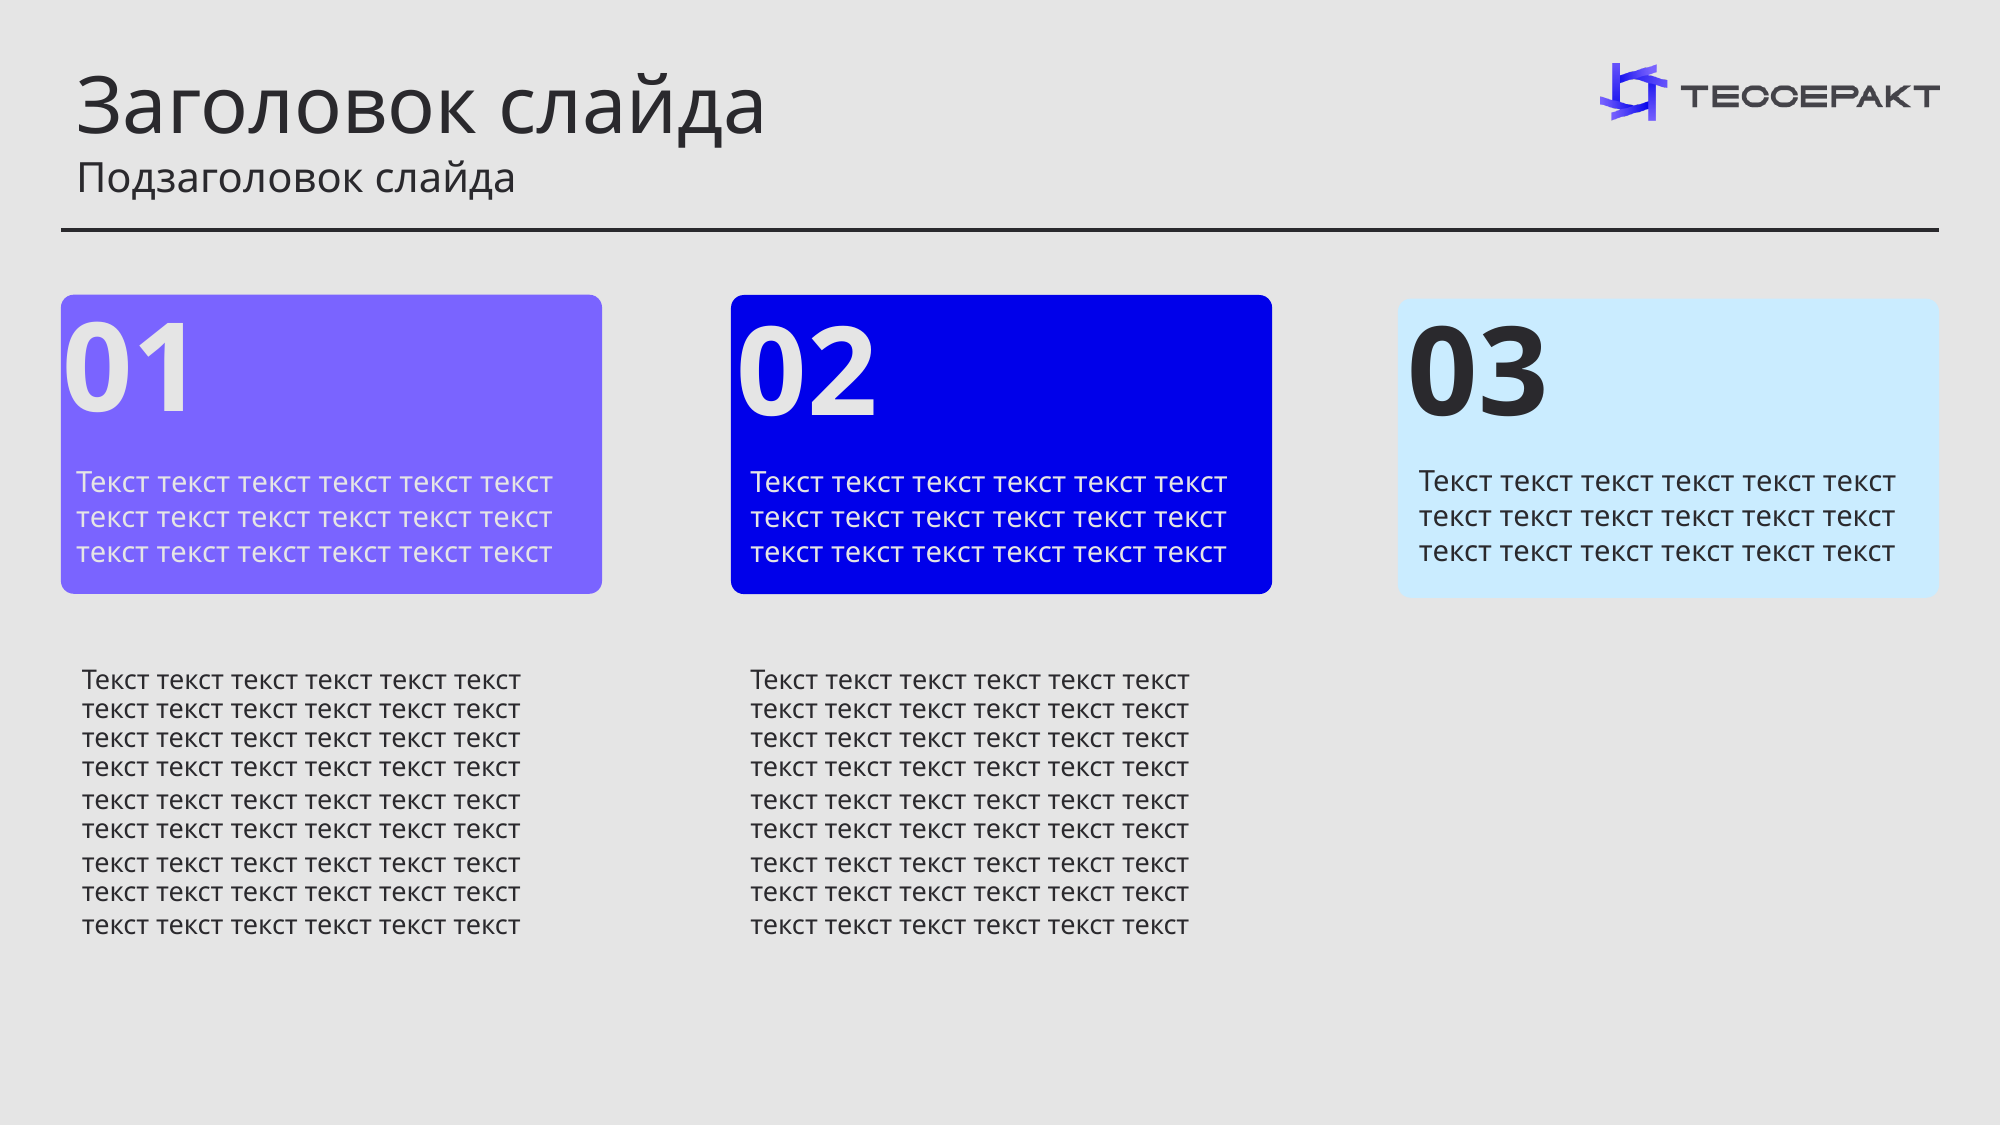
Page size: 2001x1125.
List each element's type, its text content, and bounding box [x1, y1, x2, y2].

list 01 [14, 280, 289, 445]
list Текст текст текст текст текст текст текст текст текст текст текст текст текст текст текст текст текст текст [1403, 455, 1945, 632]
list 03 [1392, 284, 1667, 449]
list Текст текст текст текст текст текст текст текст текст текст текст текст текст текст текст текст текст текст [735, 455, 1277, 632]
picture [1600, 63, 1940, 121]
list Текст текст текст текст текст текст текст текст текст текст текст текст текст текст текст текст текст текст текст текст текст текст текст текст текст текст текст текст текст текст текст текст текст текст текст текст текст текст текст текст текст текст текст текст текст текст текст текст текст текст текст текст текст текст [66, 658, 608, 966]
list Подзаголовок слайда [60, 152, 768, 237]
list Текст текст текст текст текст текст текст текст текст текст текст текст текст текст текст текст текст текст текст текст текст текст текст текст текст текст текст текст текст текст текст текст текст текст текст текст текст текст текст текст текст текст текст текст текст текст текст текст текст текст текст текст текст текст [735, 658, 1277, 966]
text_box [730, 294, 1273, 591]
title Заголовок слайда [60, 63, 1445, 159]
text_box [1397, 298, 1940, 596]
list Текст текст текст текст текст текст текст текст текст текст текст текст текст текст текст текст текст текст [60, 455, 603, 632]
list 02 [689, 284, 963, 449]
text_box [60, 294, 603, 455]
